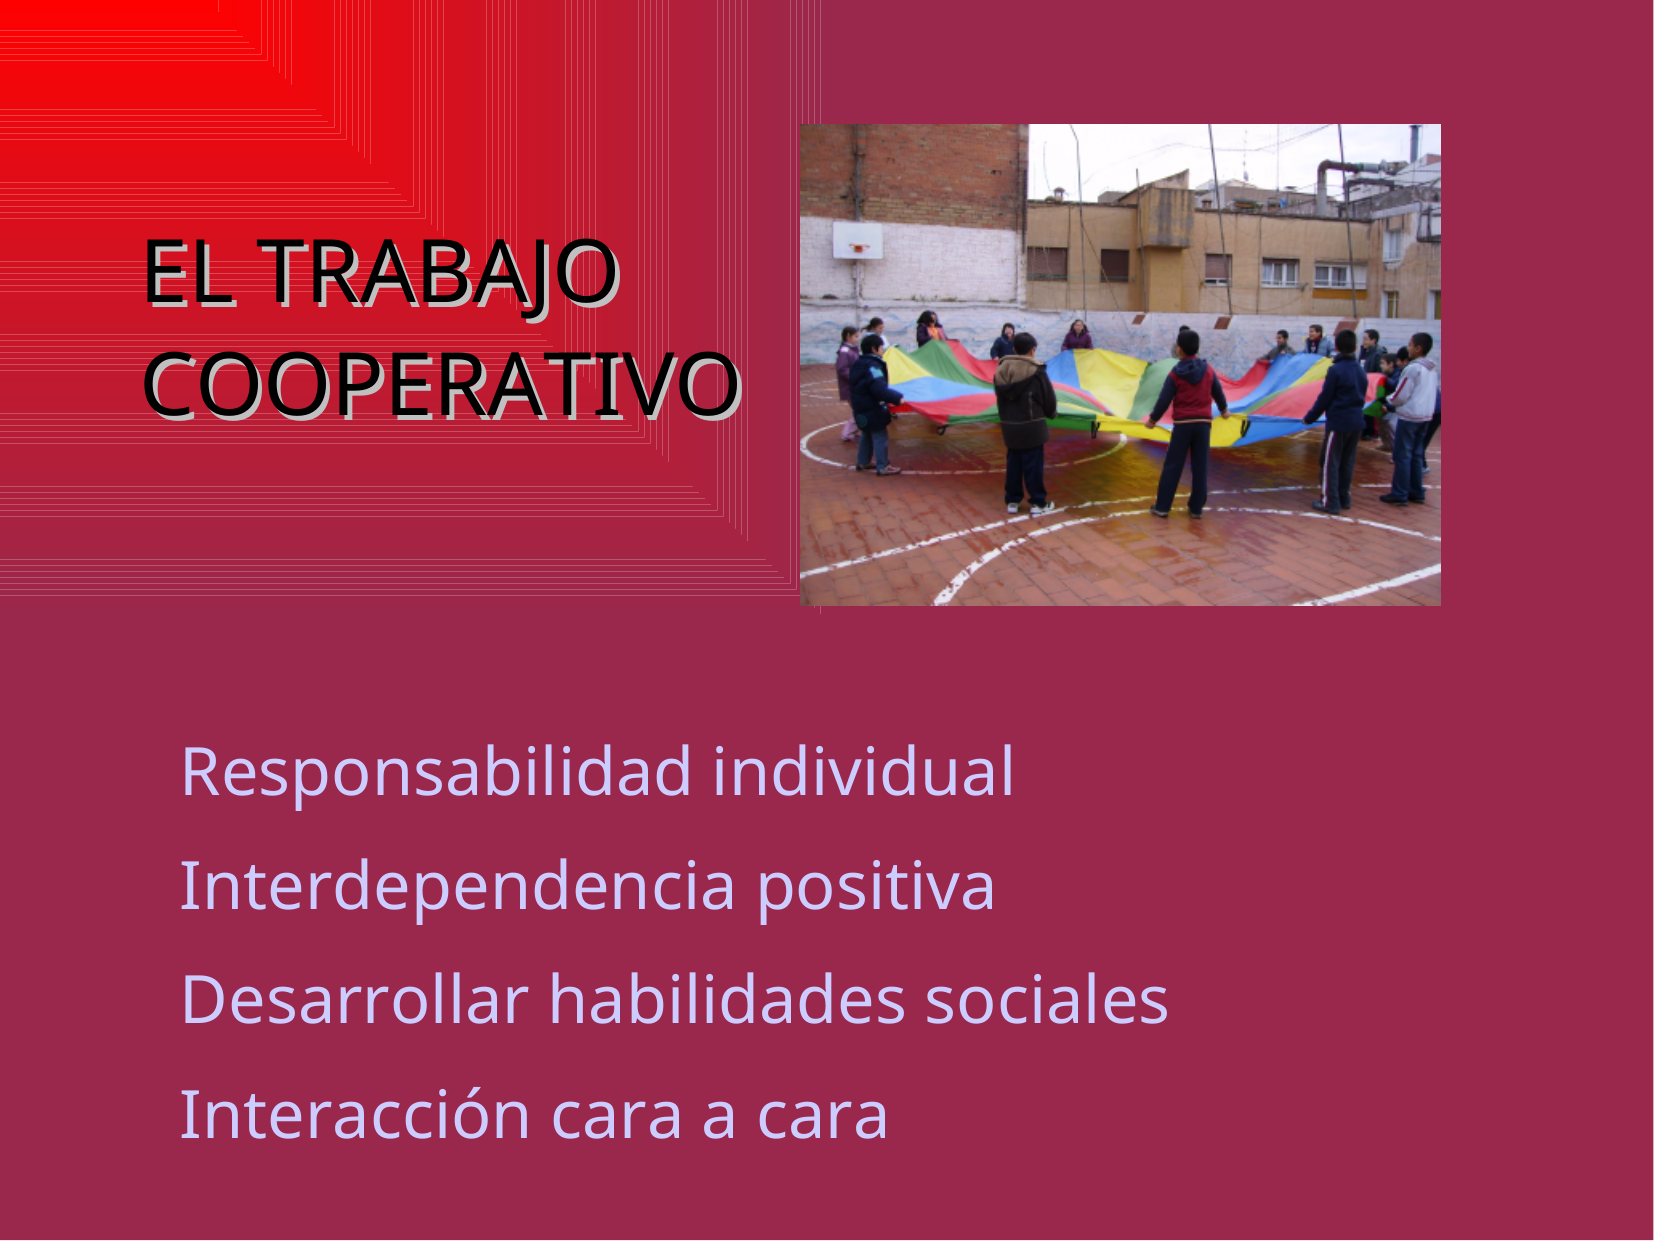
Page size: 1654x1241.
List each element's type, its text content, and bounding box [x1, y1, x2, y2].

picture [800, 124, 1441, 606]
title EL TRABAJO COOPERATIVO [125, 112, 1525, 489]
text_box Responsabilidad individual Interdependencia positiva Desarrollar habilidades sociales Interacción cara a cara [162, 737, 1501, 1160]
